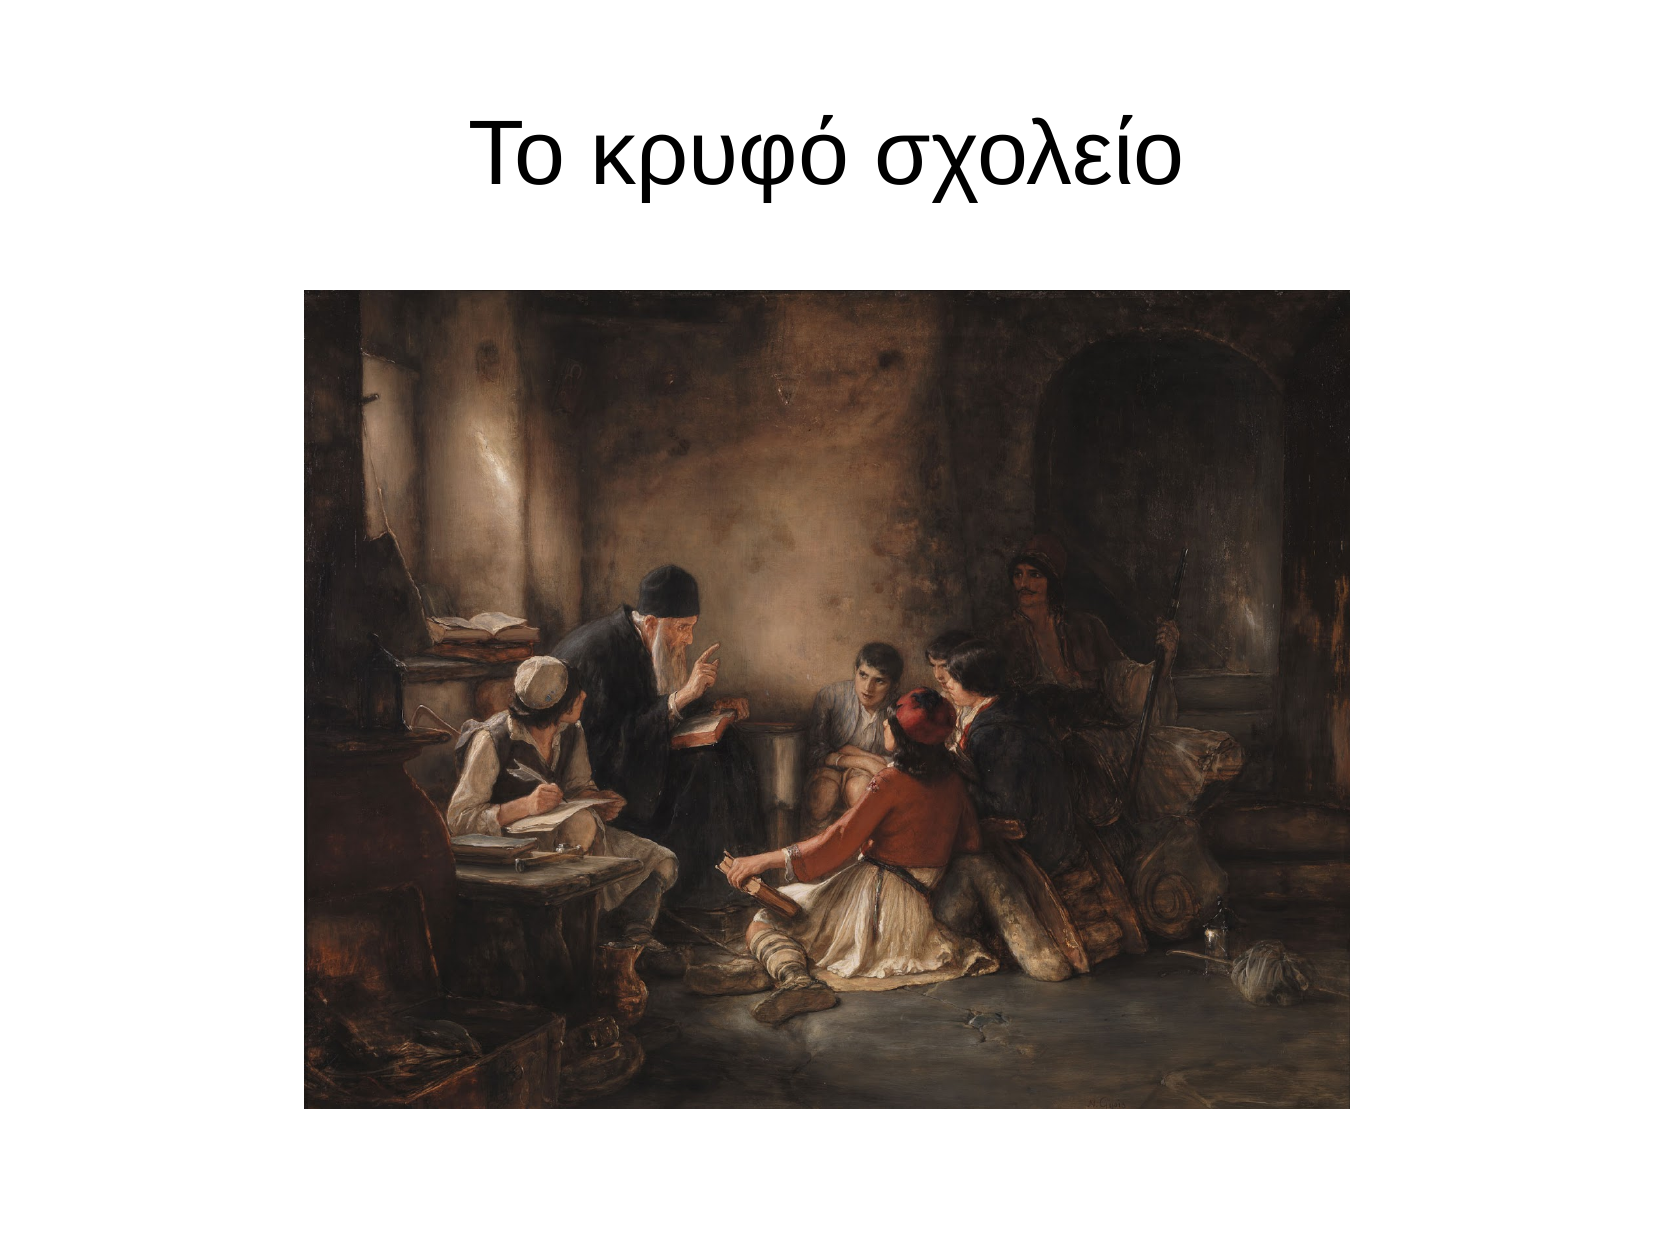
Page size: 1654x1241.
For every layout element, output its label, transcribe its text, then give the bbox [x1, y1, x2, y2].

picture [304, 290, 1350, 1109]
title Το κρυφό σχολείο [82, 49, 1571, 257]
